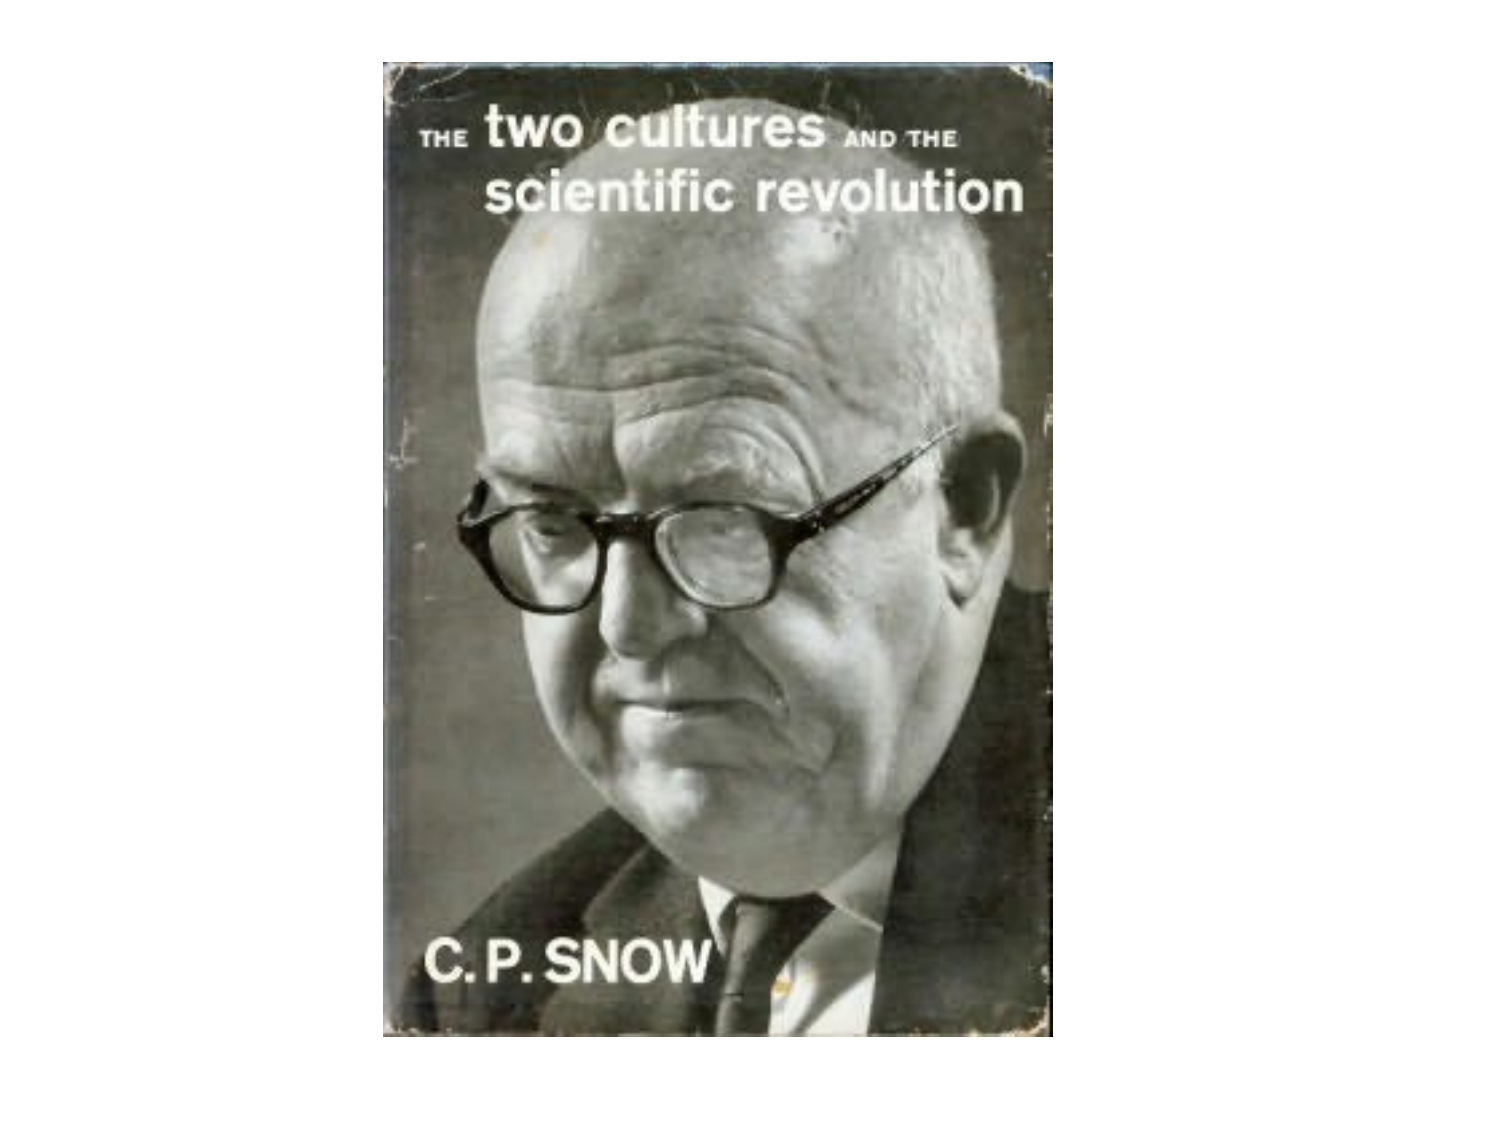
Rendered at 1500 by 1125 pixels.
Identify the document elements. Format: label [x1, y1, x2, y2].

picture [383, 62, 1053, 1037]
